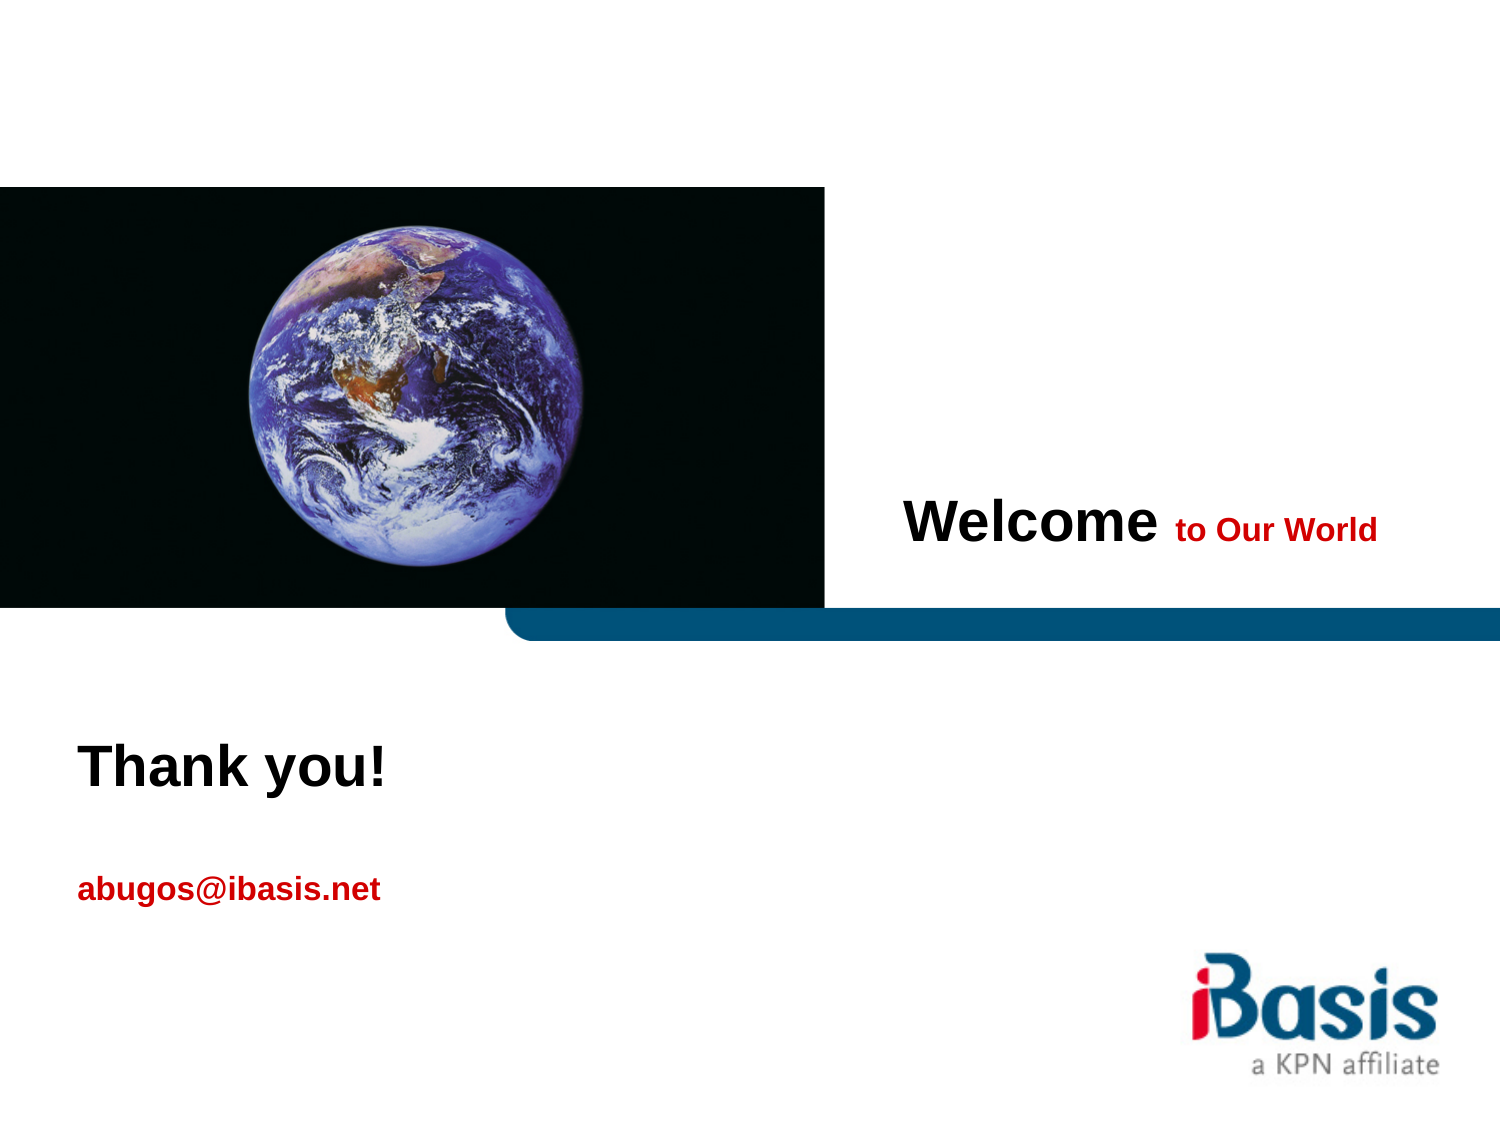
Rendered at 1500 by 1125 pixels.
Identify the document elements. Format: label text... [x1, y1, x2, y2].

subtitle abugos@ibasis.net [62, 862, 1113, 1063]
picture [1178, 941, 1453, 1087]
picture [0, 187, 1500, 646]
title Thank you! [62, 687, 1338, 850]
